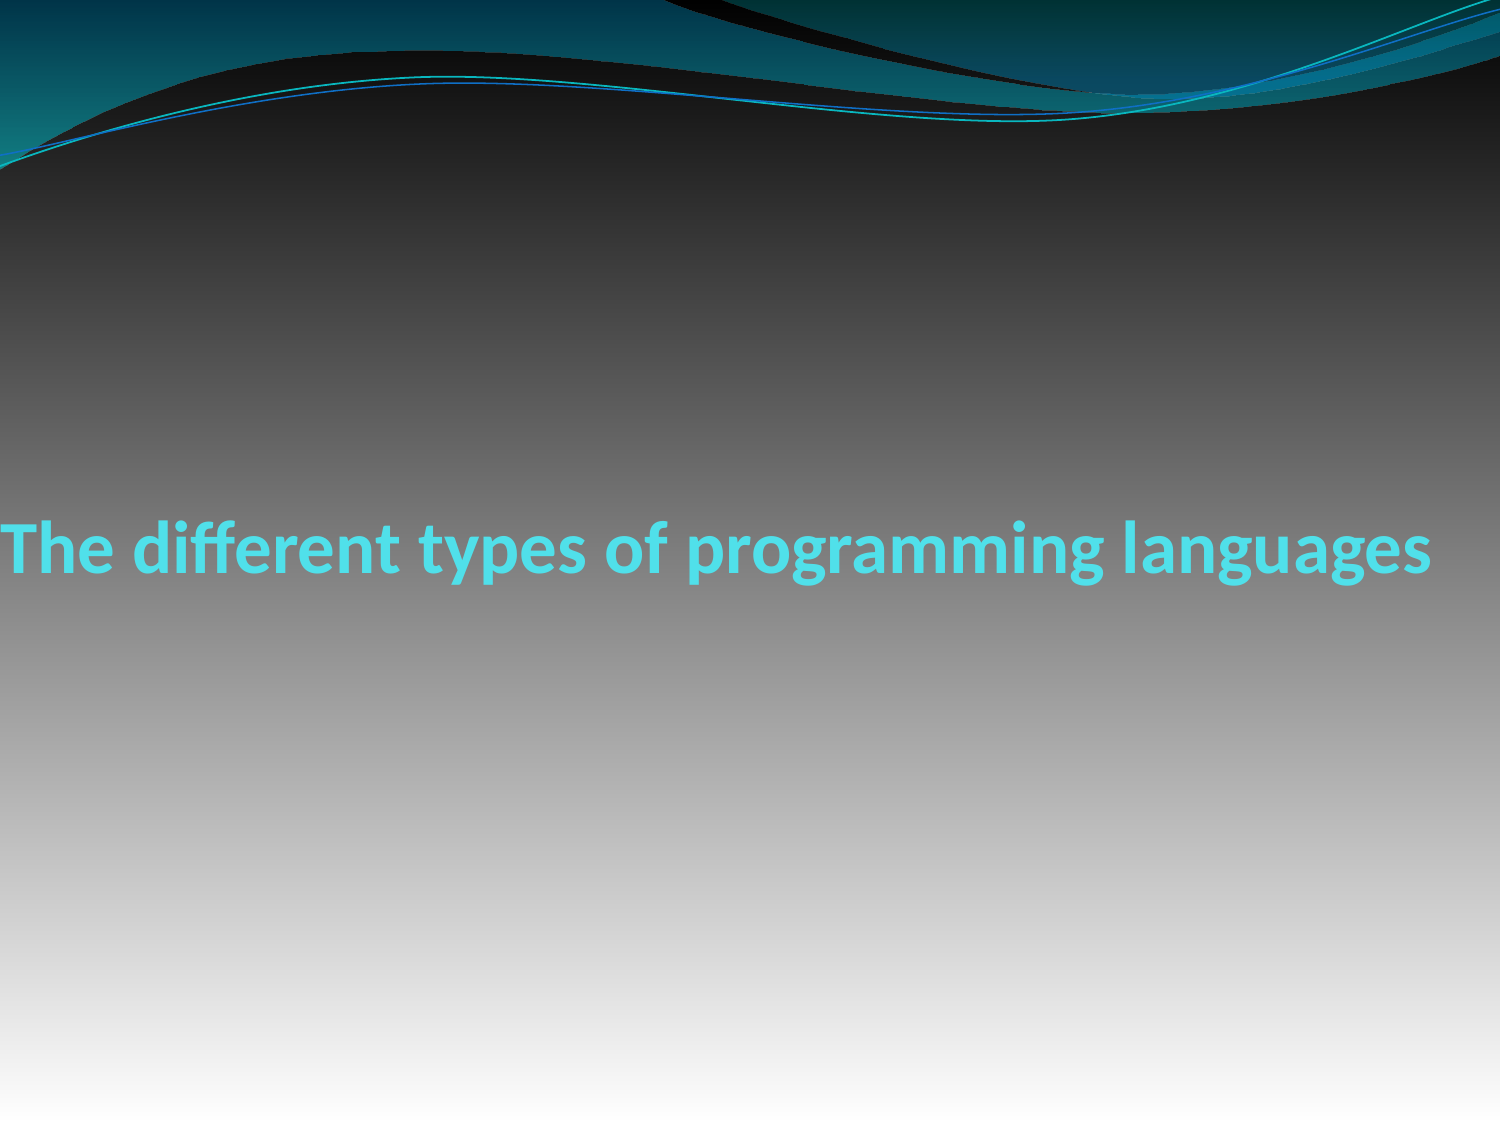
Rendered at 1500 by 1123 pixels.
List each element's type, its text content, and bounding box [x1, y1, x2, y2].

title The different types of programming languages [0, 419, 1483, 590]
